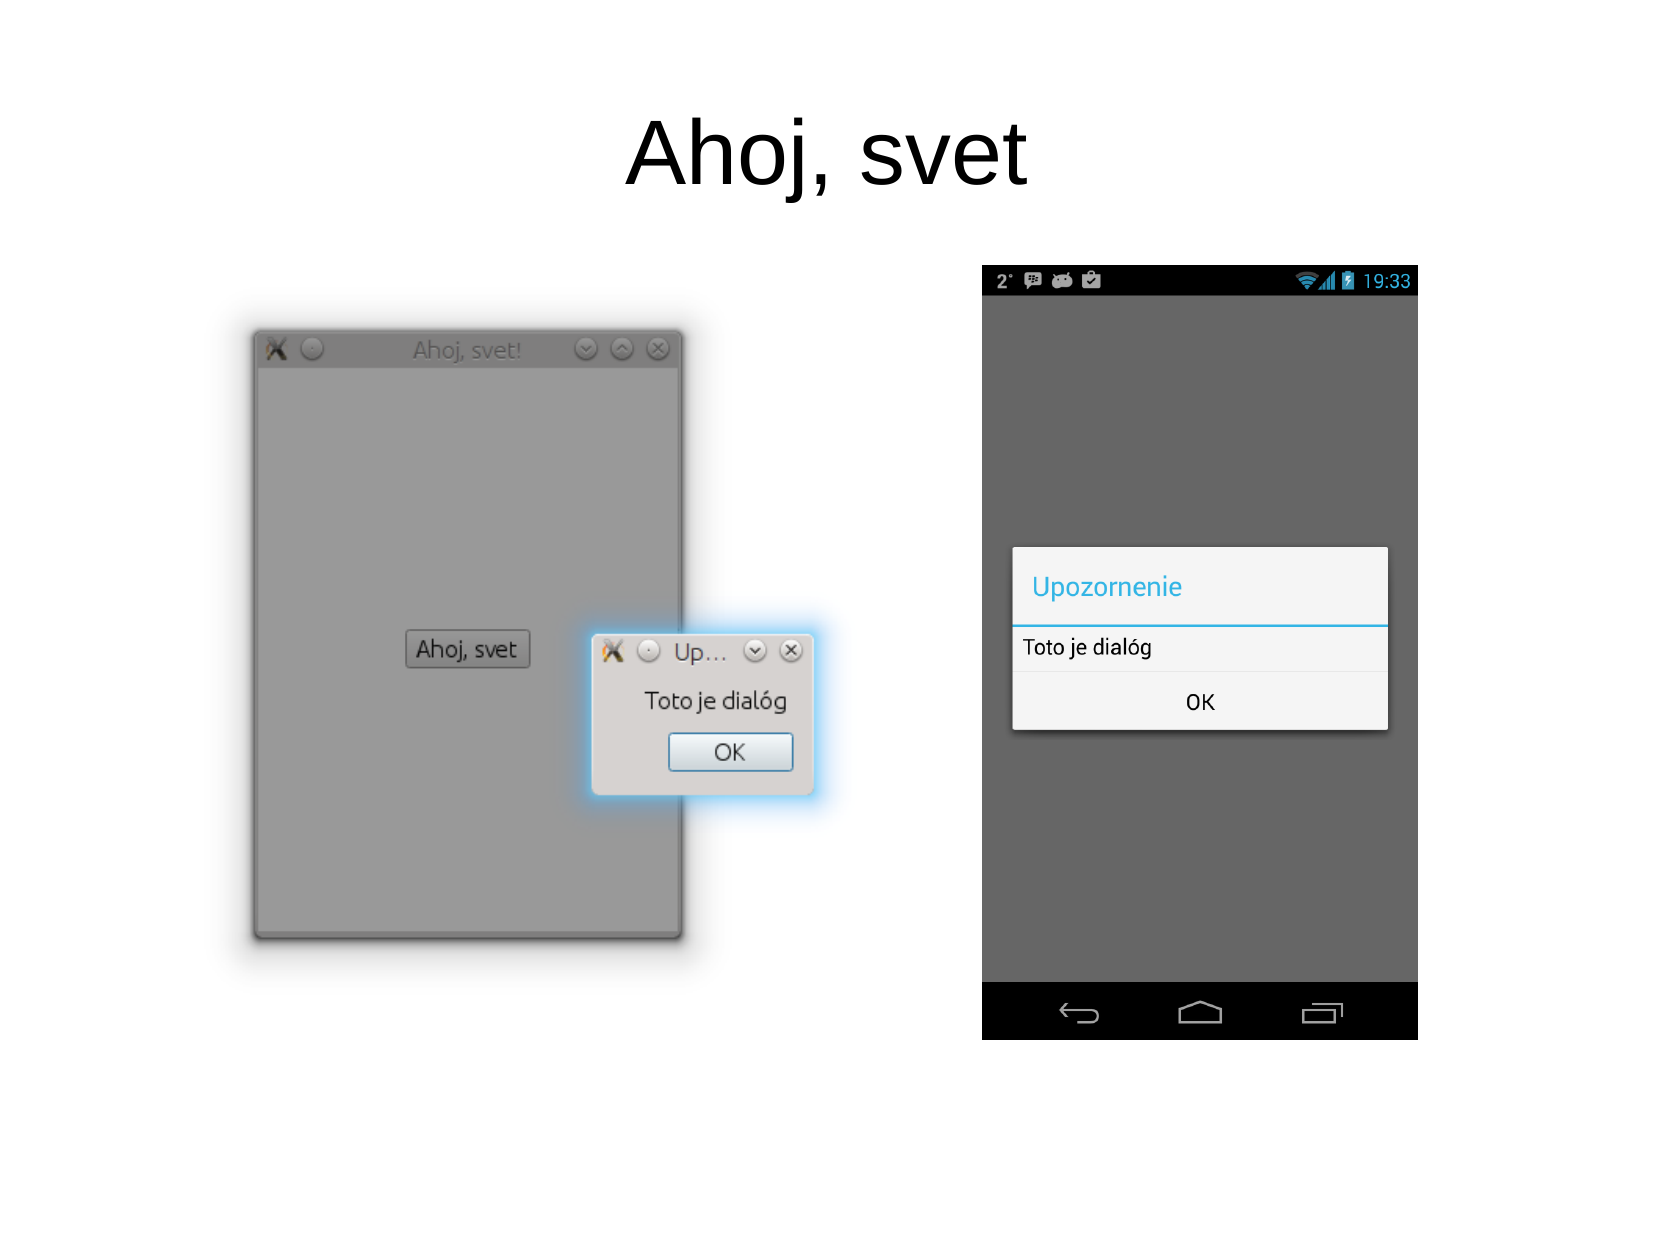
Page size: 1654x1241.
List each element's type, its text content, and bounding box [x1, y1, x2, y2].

picture [188, 265, 883, 1016]
picture [982, 265, 1418, 1040]
title Ahoj, svet [82, 49, 1571, 257]
